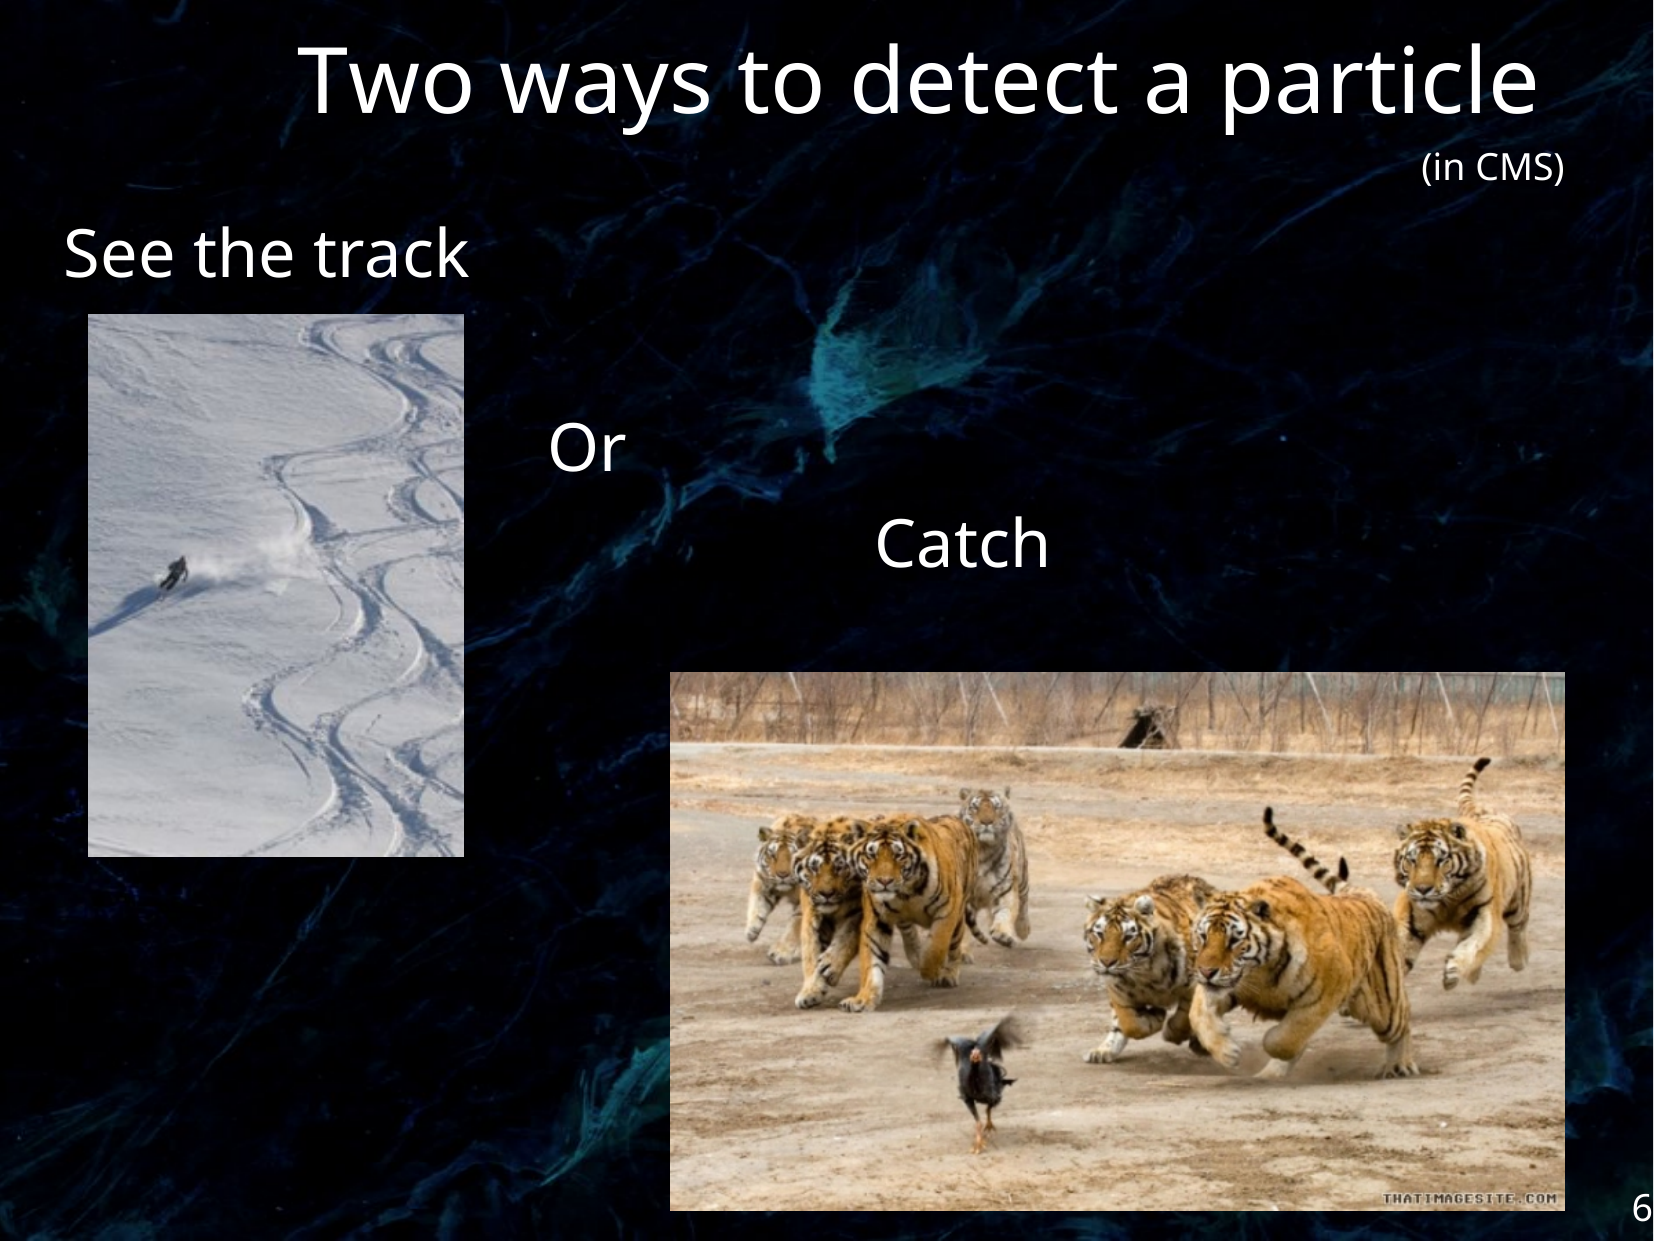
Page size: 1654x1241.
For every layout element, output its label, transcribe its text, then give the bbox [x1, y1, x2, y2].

list See the track Or Catch [29, 206, 1625, 1123]
title Two ways to detect a particle (in CMS) [77, 13, 1565, 194]
picture [0, 0, 1654, 1241]
